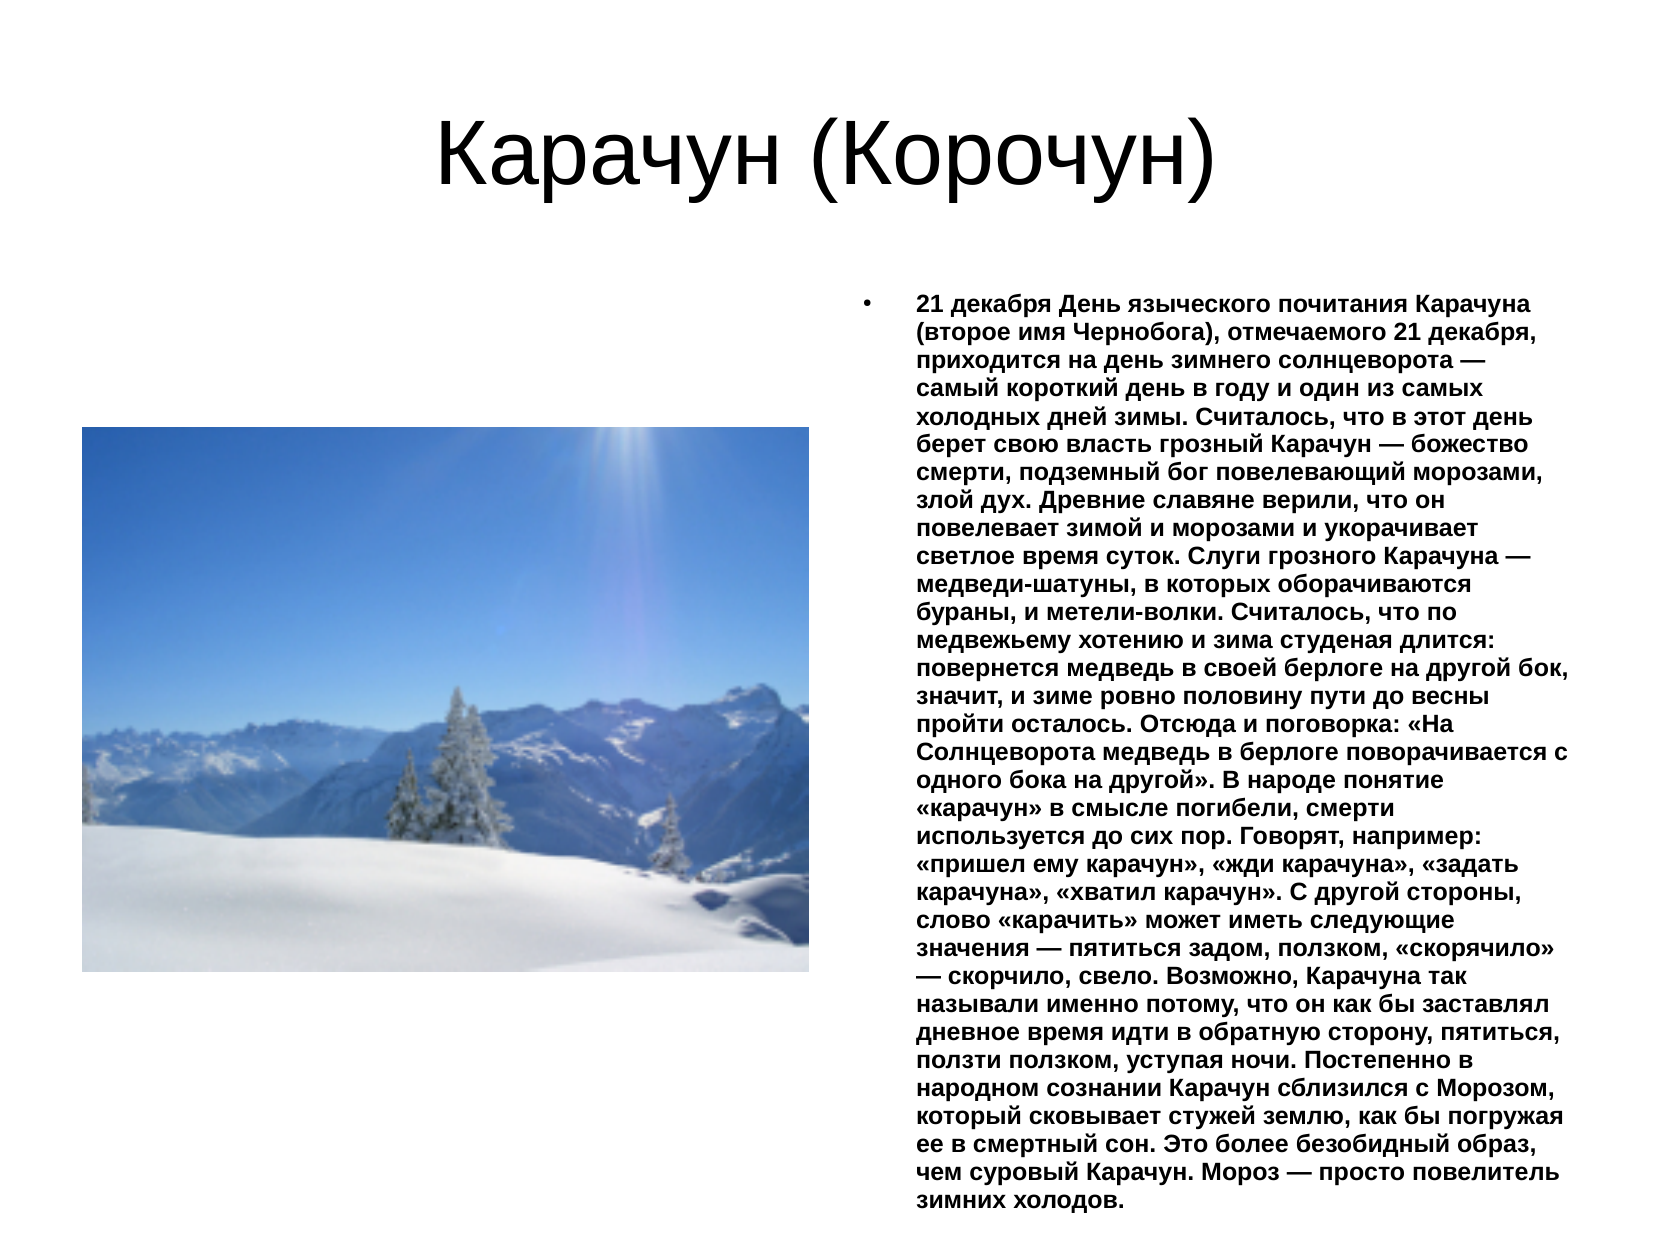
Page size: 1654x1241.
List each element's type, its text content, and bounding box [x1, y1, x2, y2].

title Карачун (Корочун) [82, 49, 1571, 257]
picture [82, 427, 809, 972]
list 21 декабря День языческого почитания Карачуна (второе имя Чернобога), отмечаемого 21 декабря, приходится на день зимнего солнцеворота — самый короткий день в году и один из самых холодных дней зимы. Считалось, что в этот день берет свою власть грозный Карачун — божество смерти, подземный бог повелевающий морозами, злой дух. Древние славяне верили, что он повелевает зимой и морозами и укорачивает светлое время суток. Слуги грозного Карачуна — медведи-шатуны, в которых оборачиваются бураны, и метели-волки. Считалось, что по медвежьему хотению и зима студеная длится: повернется медведь в своей берлоге на другой бок, значит, и зиме ровно половину пути до весны пройти осталось. Отсюда и поговорка: «На Солнцеворота медведь в берлоге поворачивается с одного бока на другой». В народе понятие «карачун» в смысле погибели, смерти используется до сих пор. Говорят, например: «пришел ему карачун», «жди карачуна», «задать карачуна», «хватил карачун». С другой стороны, слово «карачить» может иметь следующие значения — пятиться задом, ползком, «скорячило» — скорчило, свело. Возможно, Карачуна так называли именно потому, что он как бы заставлял дневное время идти в обратную сторону, пятиться, ползти ползком, уступая ночи. Постепенно в народном сознании Карачун сблизился с Морозом, который сковывает стужей землю, как бы погружая ее в смертный сон. Это более безобидный образ, чем суровый Карачун. Мороз — просто повелитель зимних холодов. [845, 290, 1572, 1241]
